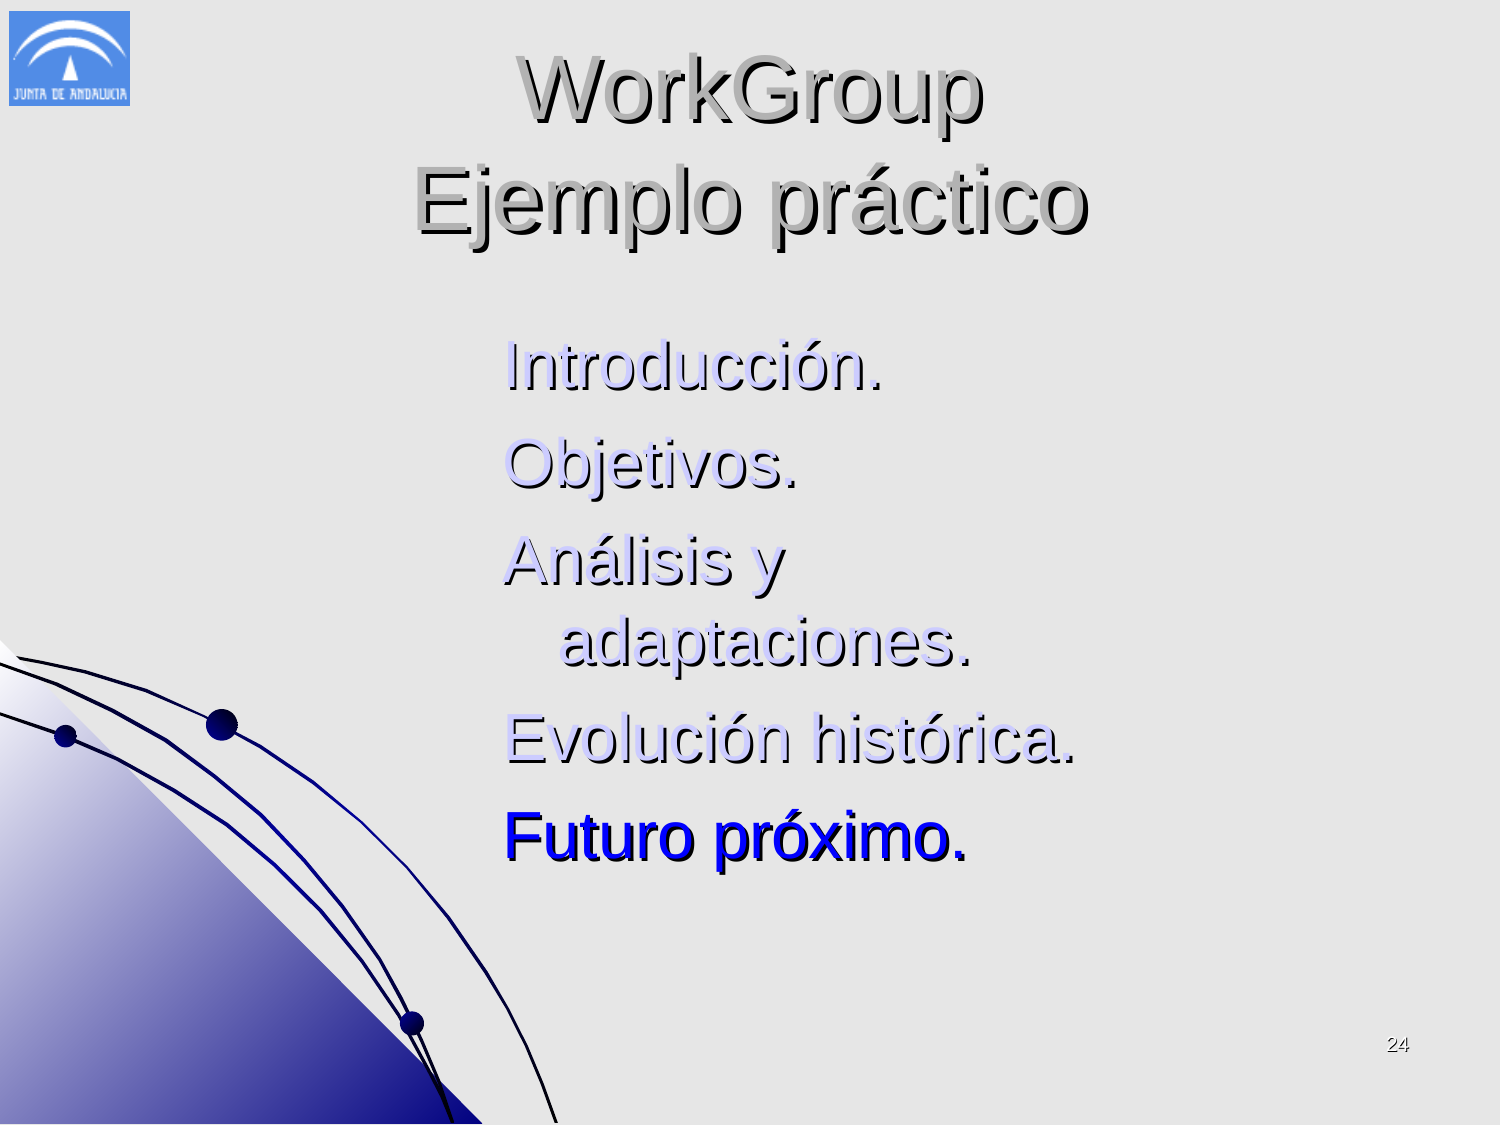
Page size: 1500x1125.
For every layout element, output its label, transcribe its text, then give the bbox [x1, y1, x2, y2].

picture [9, 11, 130, 106]
title WorkGroup Ejemplo práctico [75, 16, 1425, 262]
list Introducción. Objetivos. Análisis y adaptaciones. Evolución histórica. Futuro próximo. [502, 321, 1182, 946]
